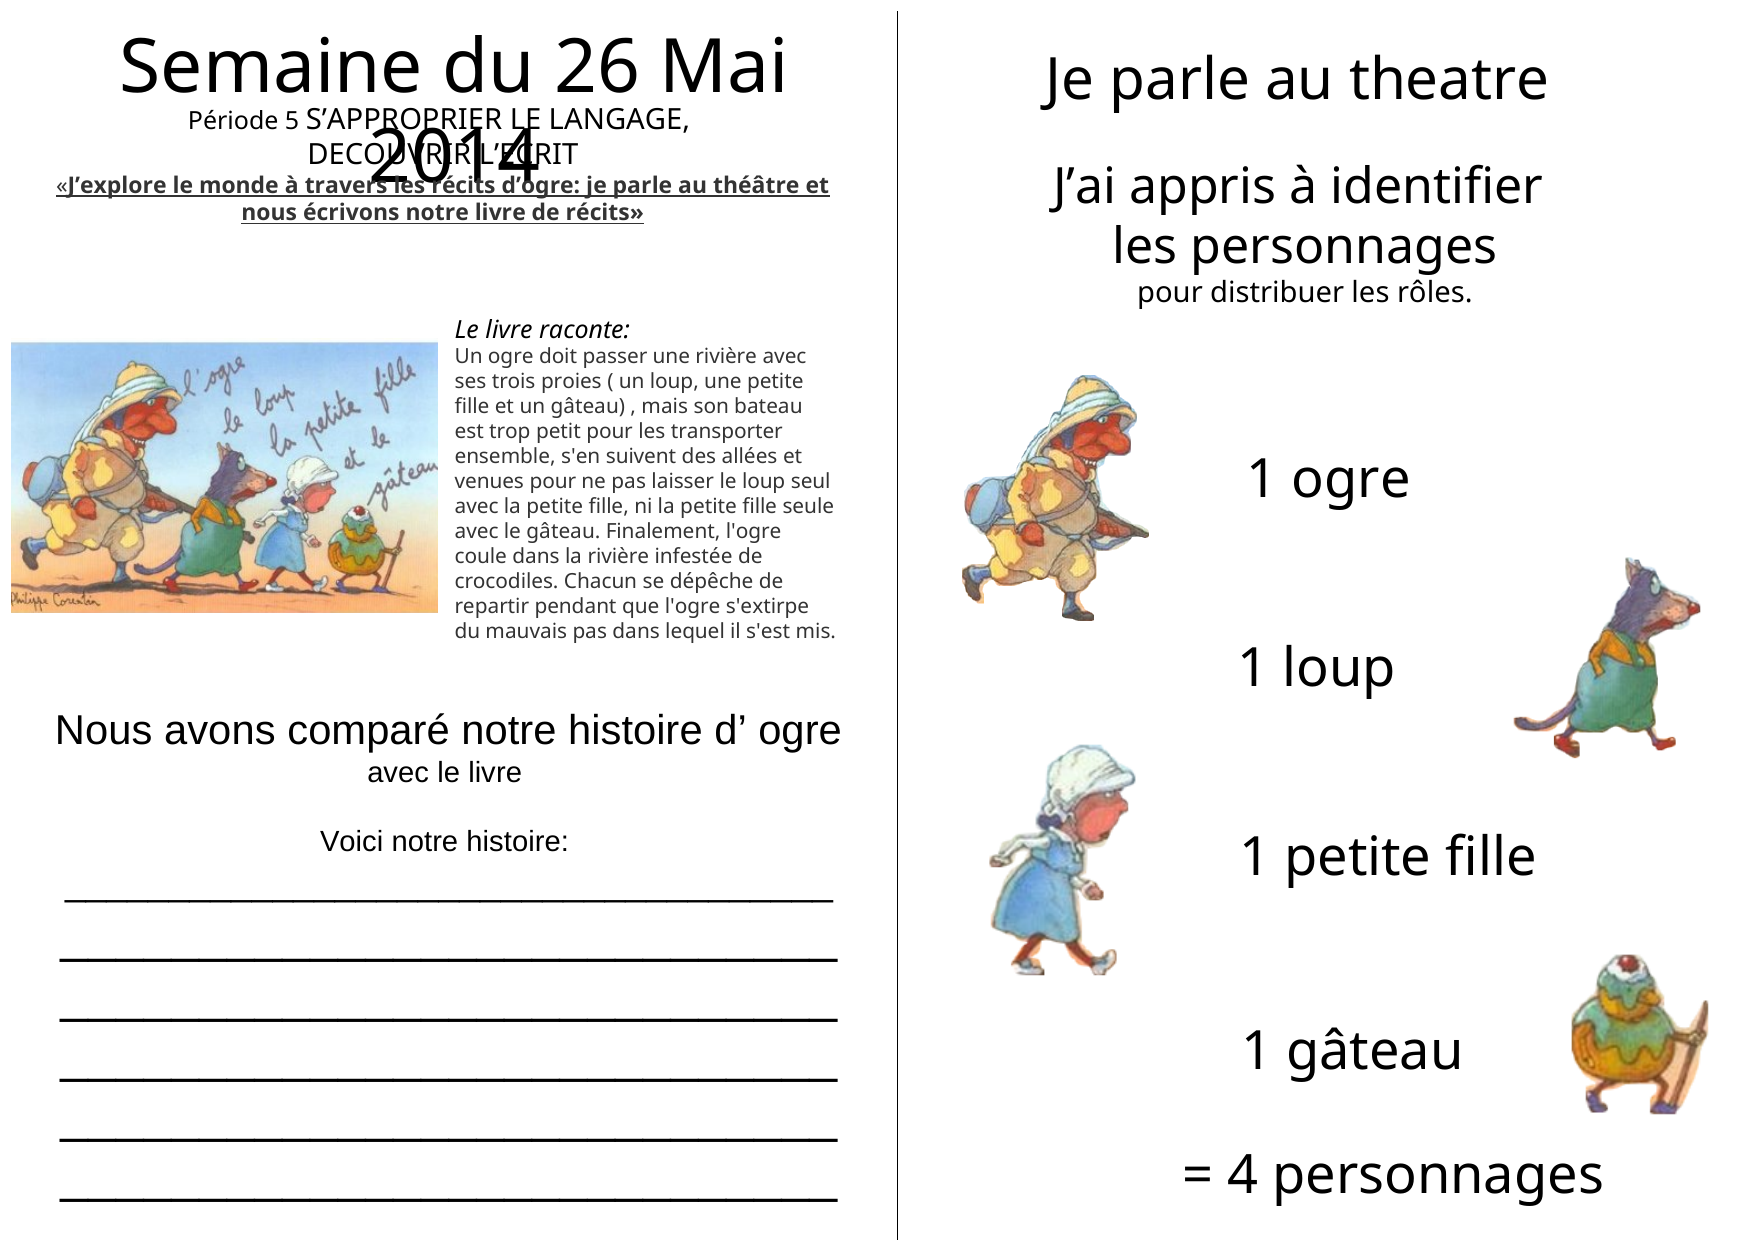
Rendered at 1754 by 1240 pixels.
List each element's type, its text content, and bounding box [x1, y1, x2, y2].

text_box Semaine du 26 Mai 2014 [47, 11, 863, 107]
picture [968, 732, 1163, 997]
text_box 1 ogre [1145, 437, 1513, 520]
text_box Période 5 S’APPROPRIER LE LANGAGE, DECOUVRIR L’ECRIT «J’explore le monde à travers les récits d’ogre: je parle au théâtre et nous écrivons notre livre de récits» [35, 94, 851, 284]
picture [1547, 944, 1724, 1127]
text_box = 4 personnages [1098, 1133, 1690, 1217]
text_box 1 loup [1133, 626, 1501, 709]
text_box Je parle au theatre [968, 35, 1642, 147]
text_box Nous avons comparé notre histoire d’ ogre avec le livre Voici notre histoire: ________________________________________________________________________________________________________________________________________________________________________________________________________________________________________________________________________________________________________________________________________________________________________________________________ [47, 696, 851, 1205]
picture [956, 366, 1155, 627]
text_box 1 gâteau [1157, 1009, 1548, 1092]
picture [1506, 543, 1707, 776]
text_box 1 petite fille [1192, 814, 1584, 898]
text_box J’ai appris à identifier les personnages pour distribuer les rôles. [933, 147, 1678, 1134]
picture [11, 338, 438, 613]
text_box Le livre raconte: Un ogre doit passer une rivière avec ses trois proies ( un loup, une petite fille et un gâteau) , mais son bateau est trop petit pour les transporter ensemble, s'en suivent des allées et venues pour ne pas laisser le loup seul avec la petite fille, ni la petite fille seule avec le gâteau. Finalement, l'ogre coule dans la rivière infestée de crocodiles. Chacun se dépêche de repartir pendant que l'ogre s'extirpe du mauvais pas dans lequel il s'est mis. [448, 307, 844, 674]
